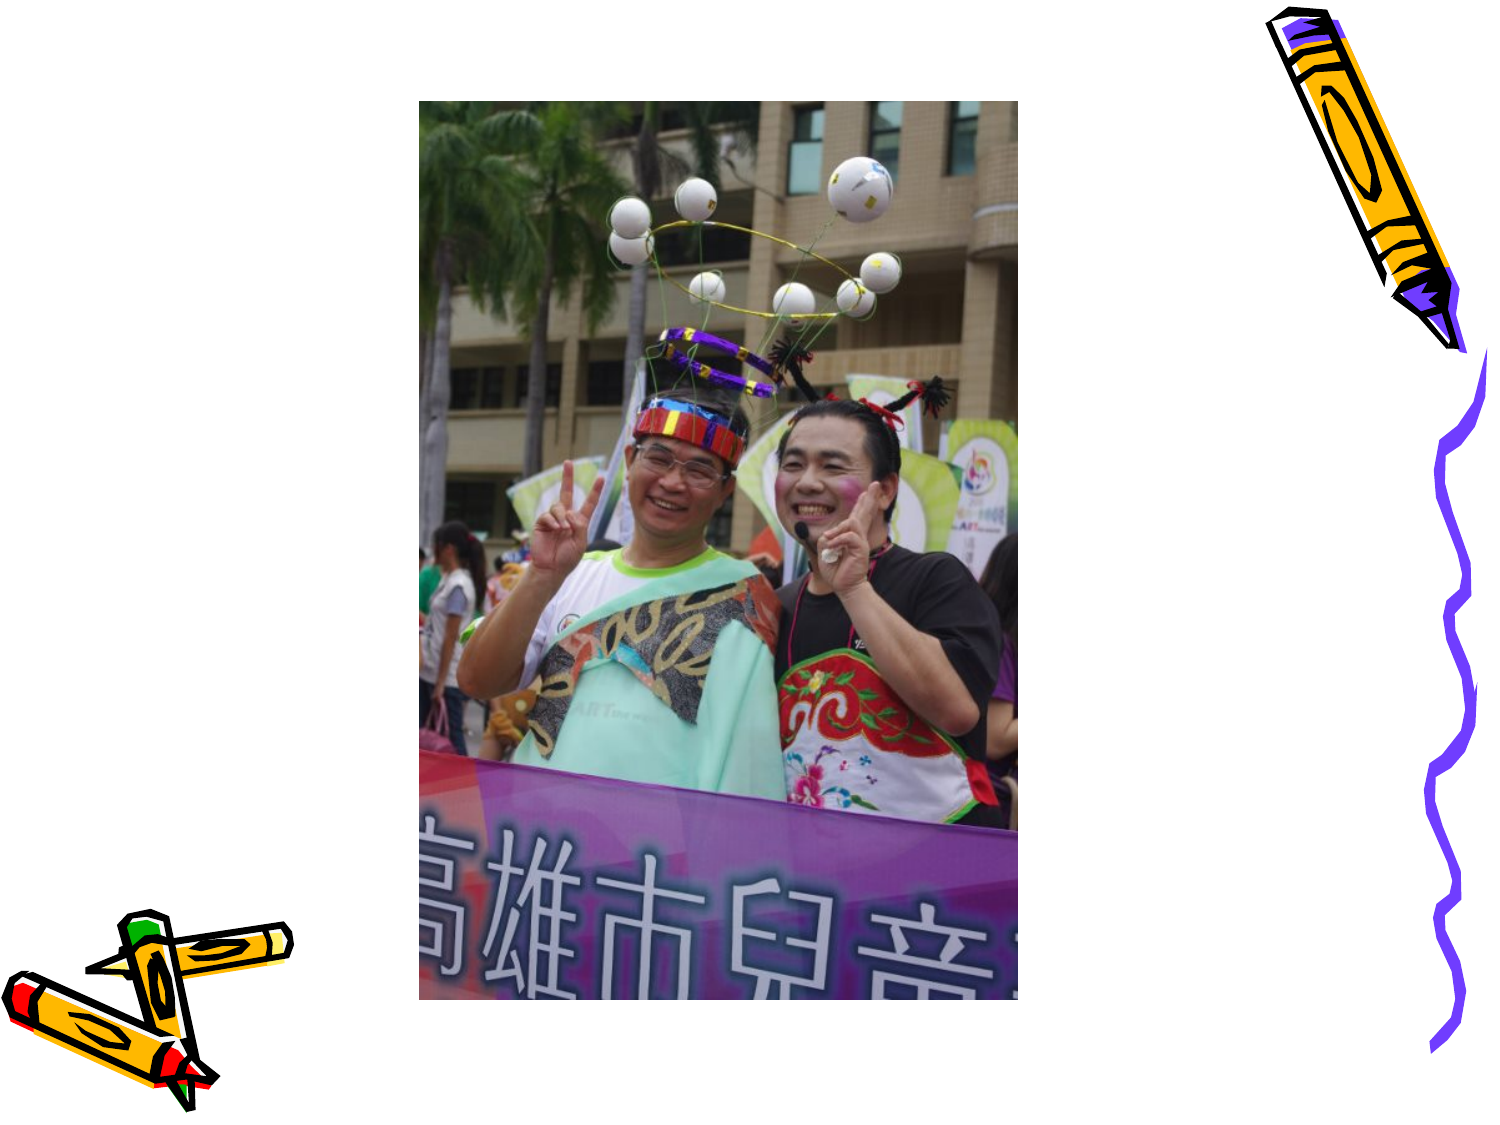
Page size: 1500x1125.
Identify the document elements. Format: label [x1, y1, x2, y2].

picture [419, 101, 1018, 1000]
